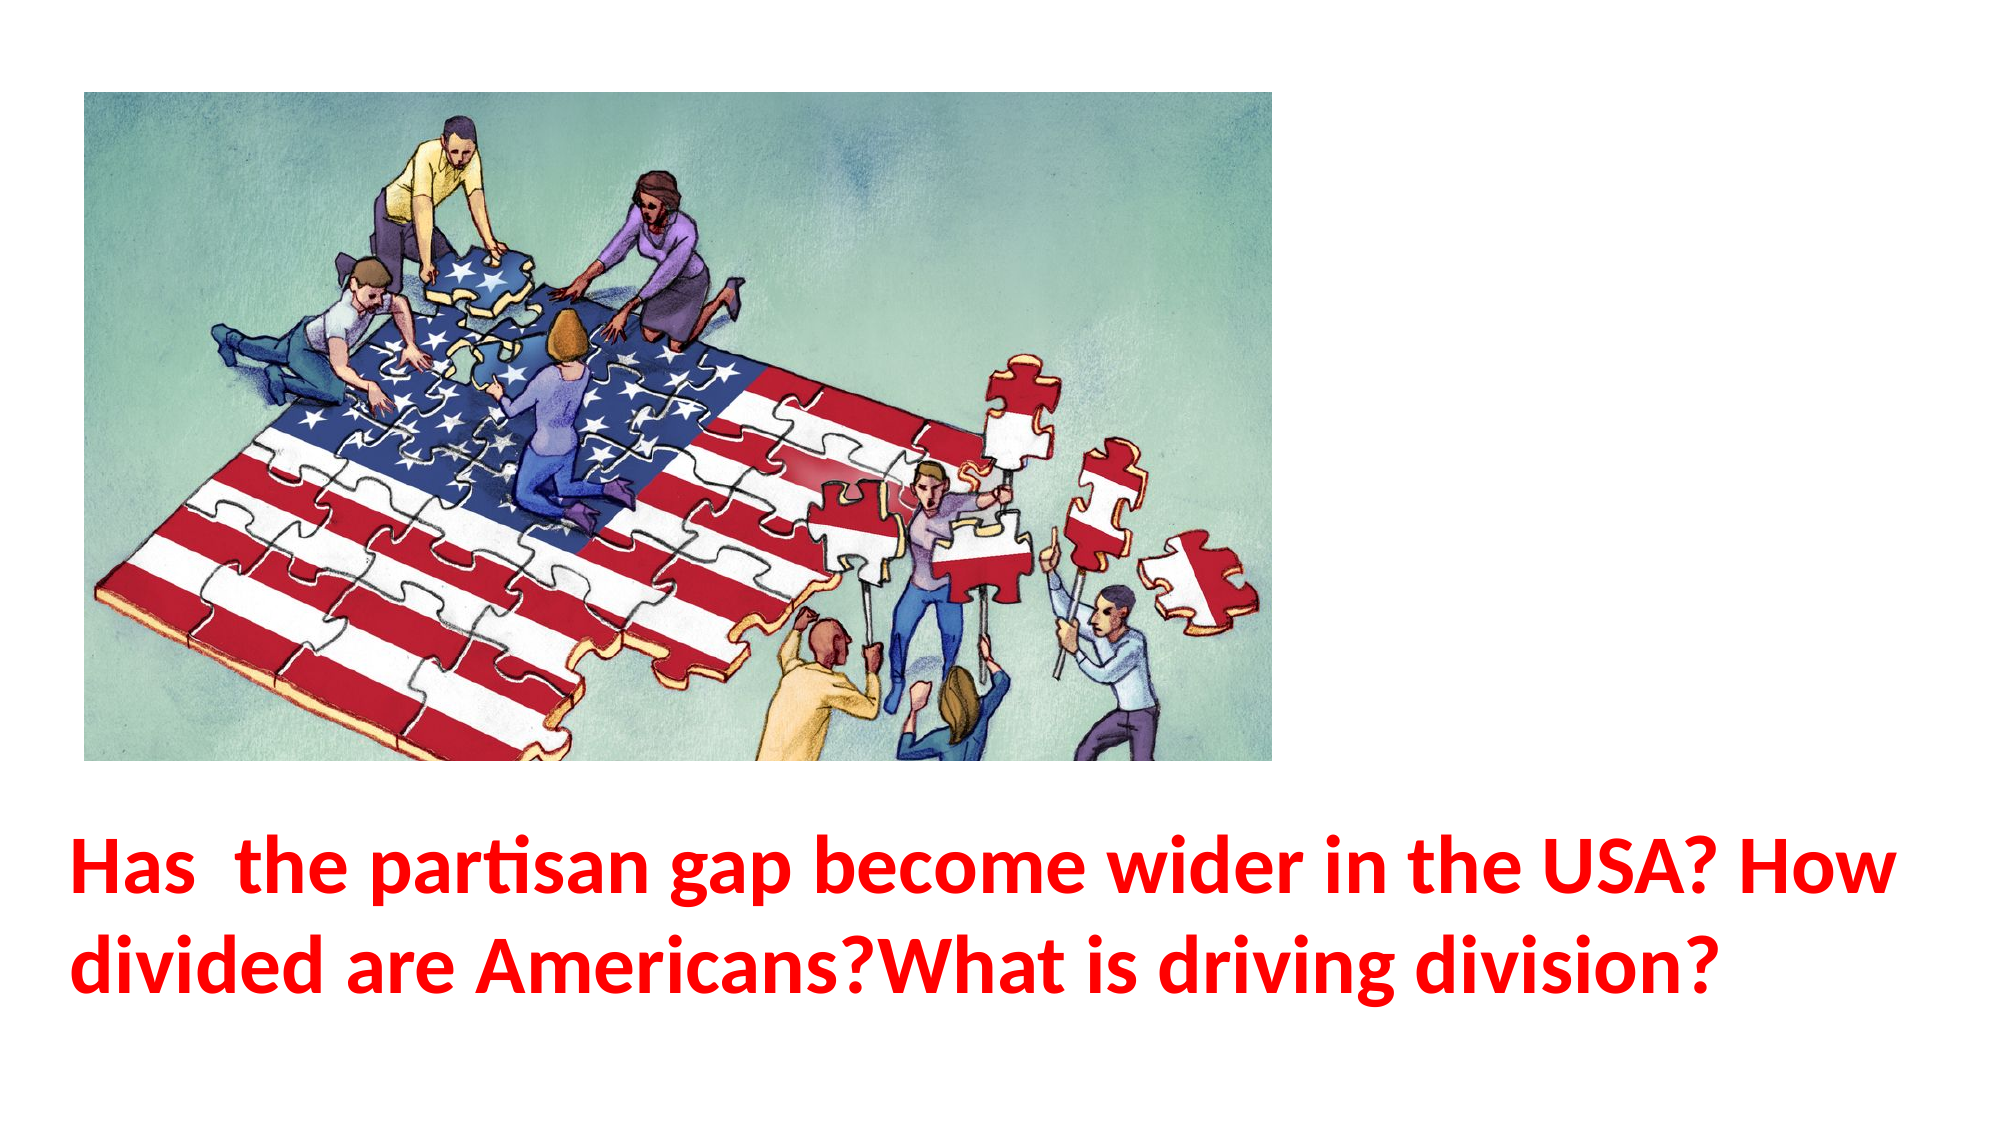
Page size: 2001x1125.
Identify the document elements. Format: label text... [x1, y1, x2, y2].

picture [84, 92, 1272, 761]
text_box Has the partisan gap become wider in the USA? How divided are Americans?What is driving division? [54, 802, 1955, 1066]
